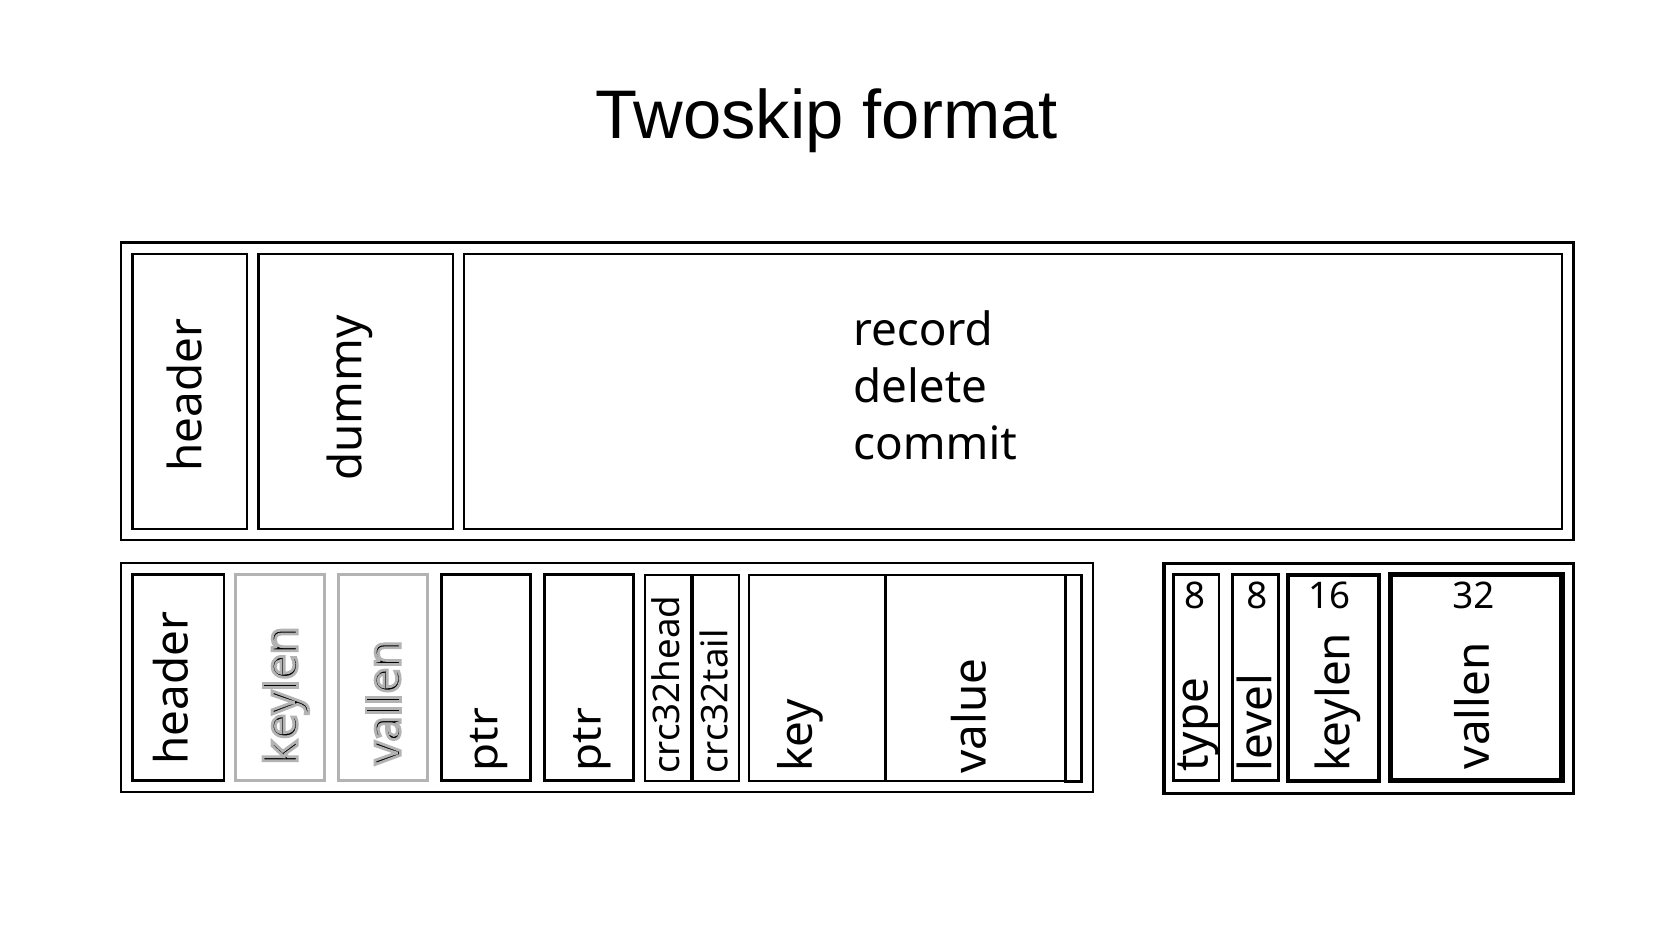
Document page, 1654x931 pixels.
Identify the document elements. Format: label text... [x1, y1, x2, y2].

picture [120, 241, 1576, 796]
title Twoskip format [82, 37, 1571, 193]
